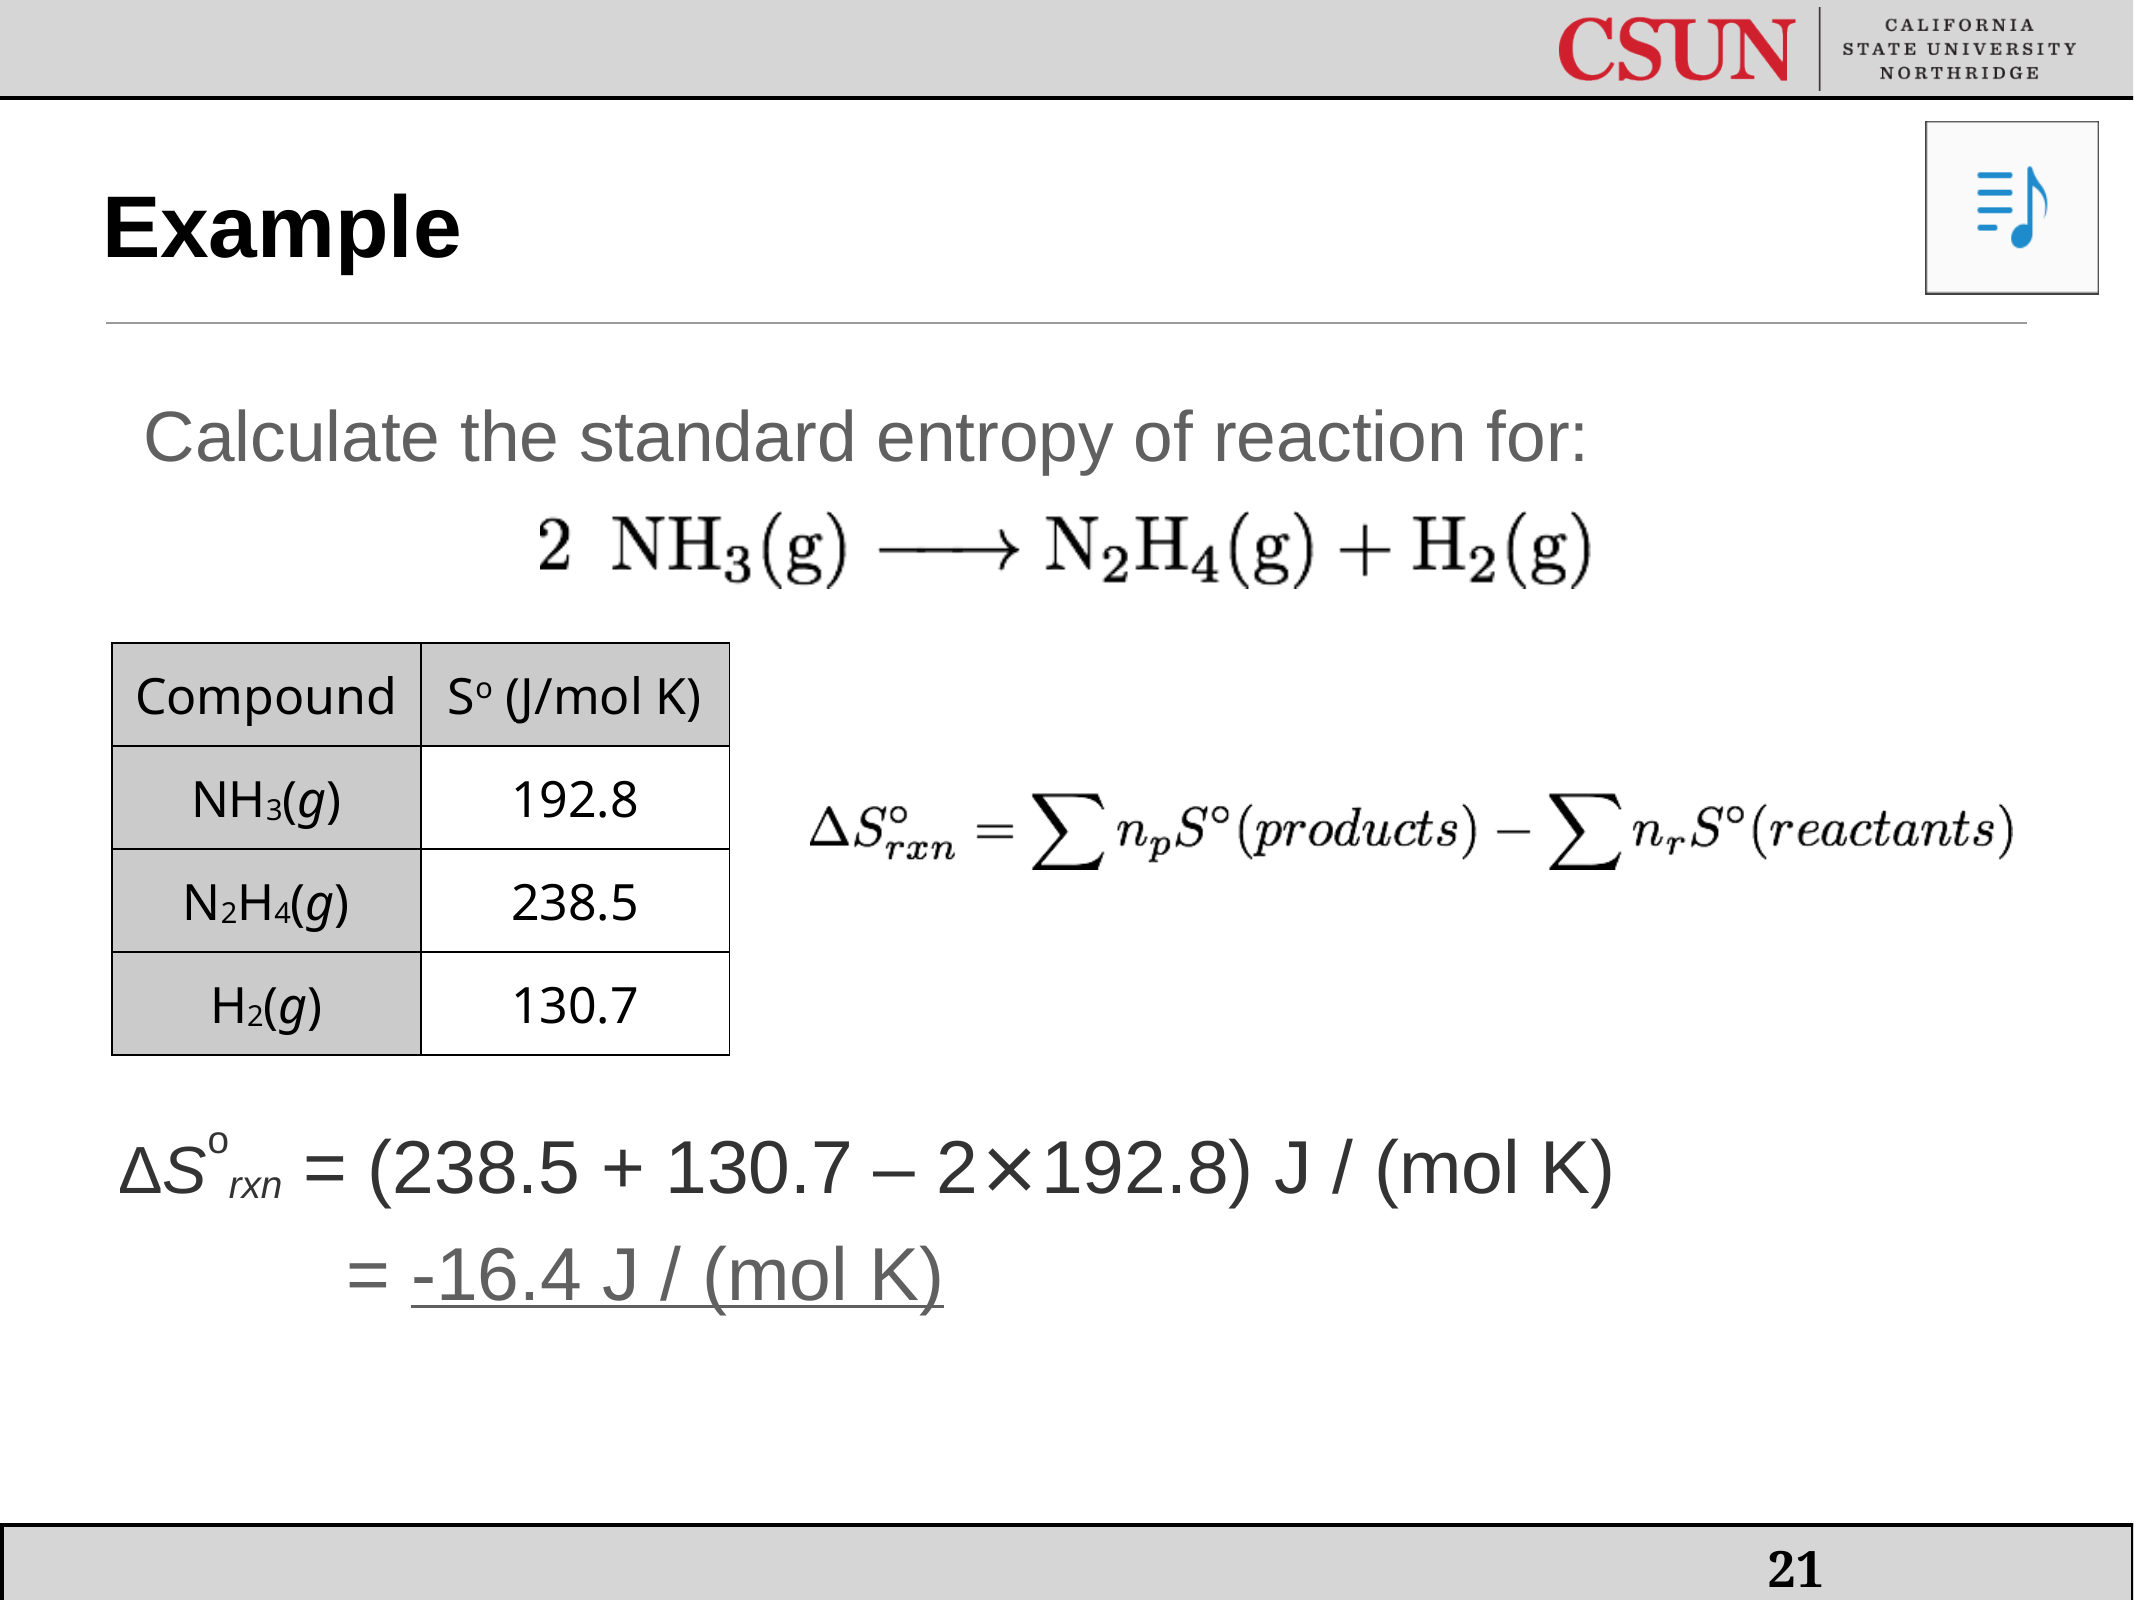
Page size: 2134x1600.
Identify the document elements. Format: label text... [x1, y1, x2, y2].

picture [1559, 7, 2076, 91]
table_cell 192.8 [422, 747, 729, 848]
picture [810, 793, 2013, 870]
list Calculate the standard entropy of reaction for: [93, 382, 2040, 485]
text_box ΔSorxn = (238.5 + 130.7 – 2⨯192.8) J / (mol K) = -16.4 J / (mol K) [60, 1107, 2056, 1336]
picture [540, 511, 1593, 589]
table_cell N2H4(g) [113, 850, 420, 951]
table_cell 130.7 [422, 953, 729, 1054]
table_cell 238.5 [422, 850, 729, 951]
table_cell NH3(g) [113, 747, 420, 848]
text_box [1924, 120, 2101, 296]
table_header So (J/mol K) [422, 644, 729, 745]
title Example [93, 104, 2040, 284]
table_header Compound [113, 644, 420, 745]
table_cell H2(g) [113, 953, 420, 1054]
